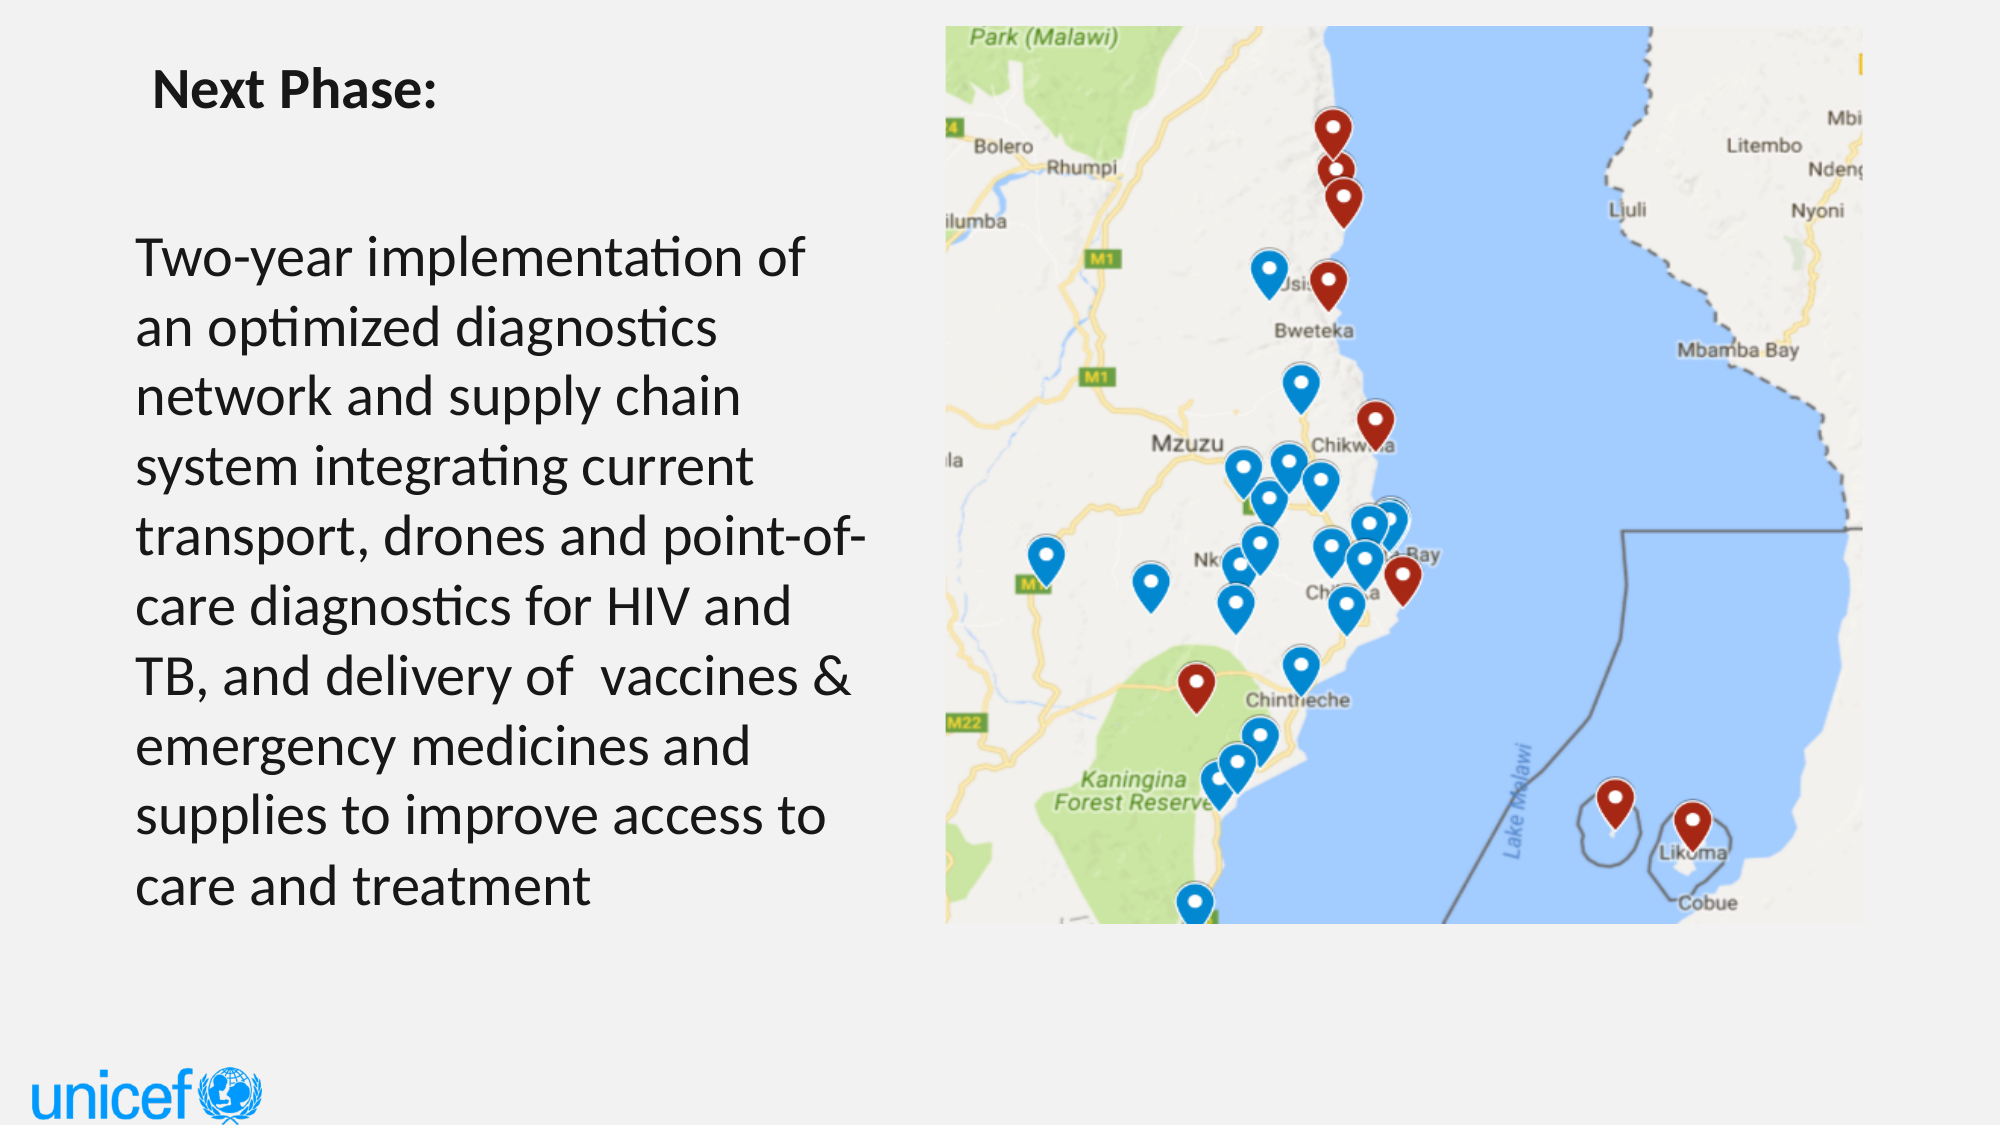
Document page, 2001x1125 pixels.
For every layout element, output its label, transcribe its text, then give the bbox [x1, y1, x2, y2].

title Next Phase: [137, 75, 783, 128]
picture [32, 1067, 262, 1125]
list Two-year implementation of an optimized diagnostics network and supply chain system integrating current transport, drones and point-of-care diagnostics for HIV and TB, and delivery of vaccines & emergency medicines and supplies to improve access to care and treatment [120, 210, 885, 963]
picture [945, 26, 1863, 924]
